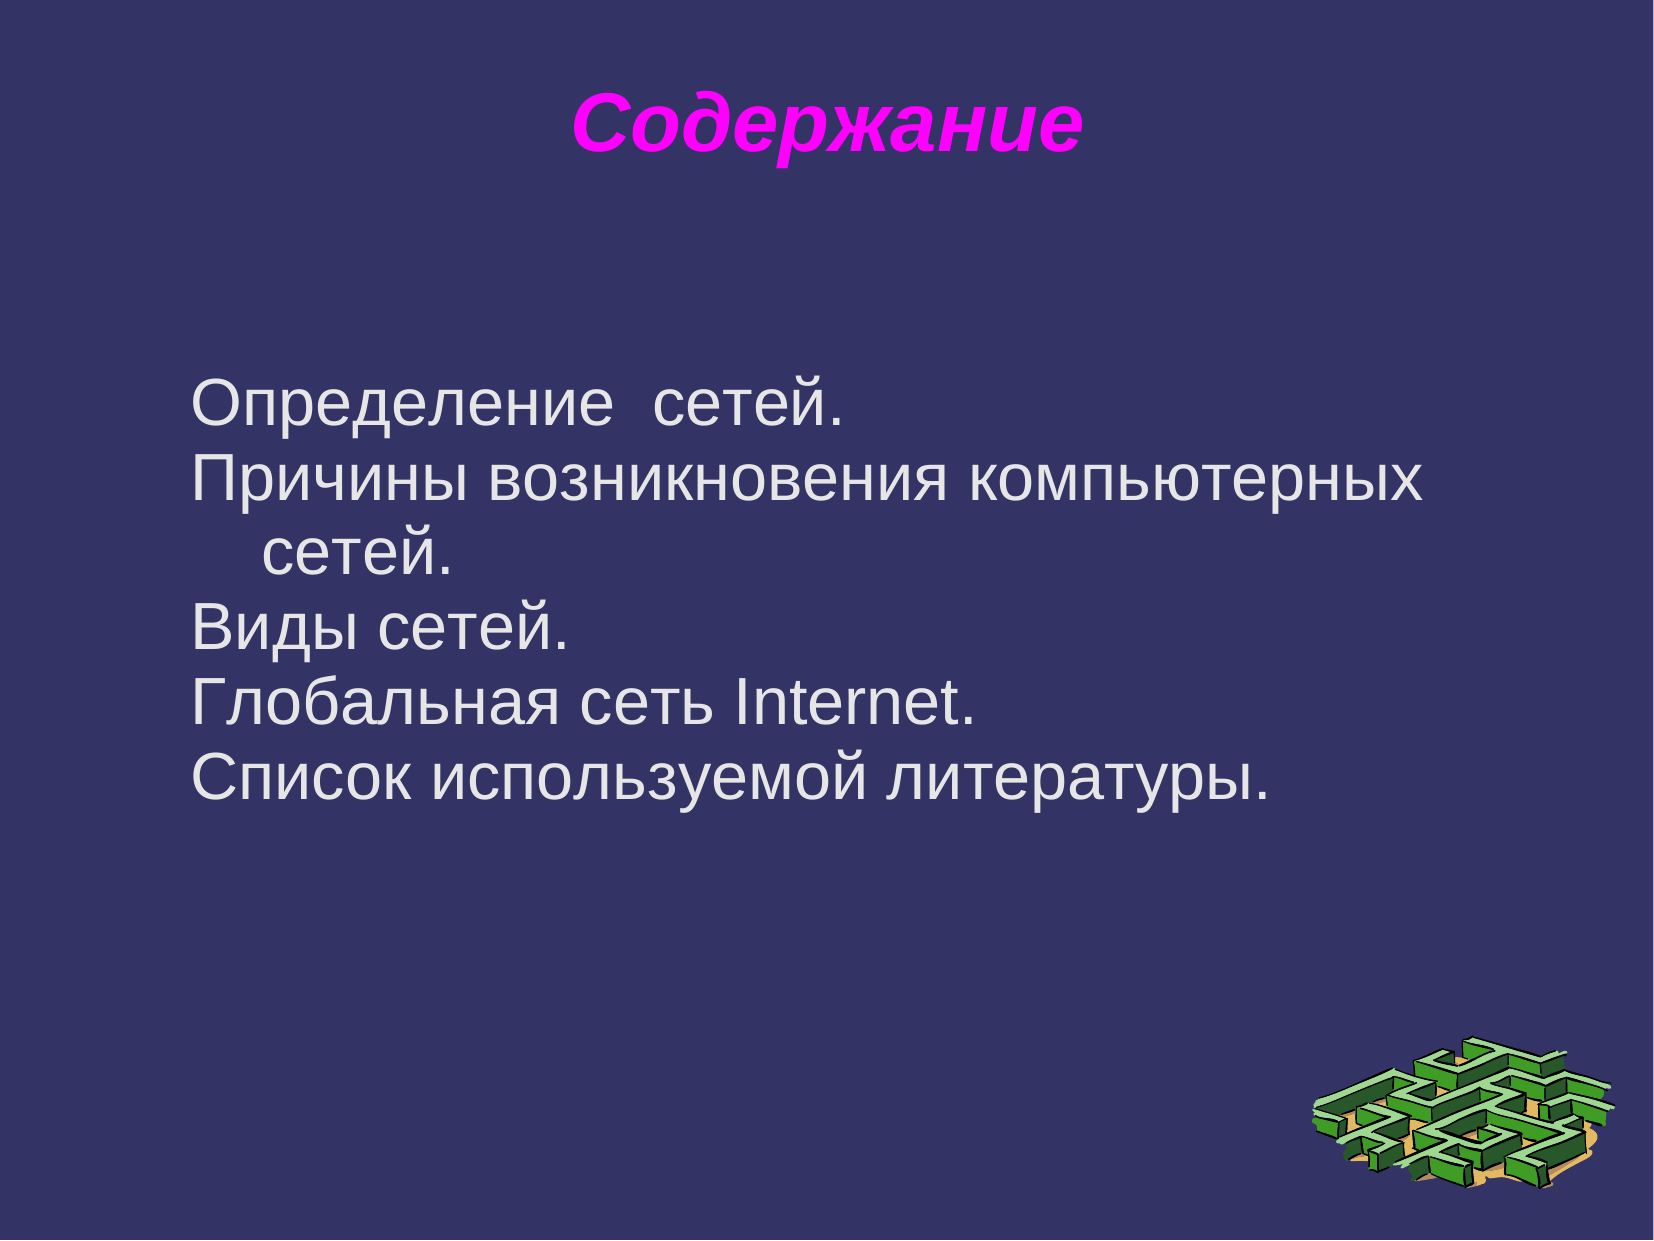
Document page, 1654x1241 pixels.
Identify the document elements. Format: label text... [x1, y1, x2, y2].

title Содержание [121, 19, 1534, 227]
picture [1082, 856, 1625, 1211]
list Определение сетей. Причины возникновения компьютерных сетей. Виды сетей. Глобальная сеть Internet. Список используемой литературы. [178, 364, 1570, 1147]
